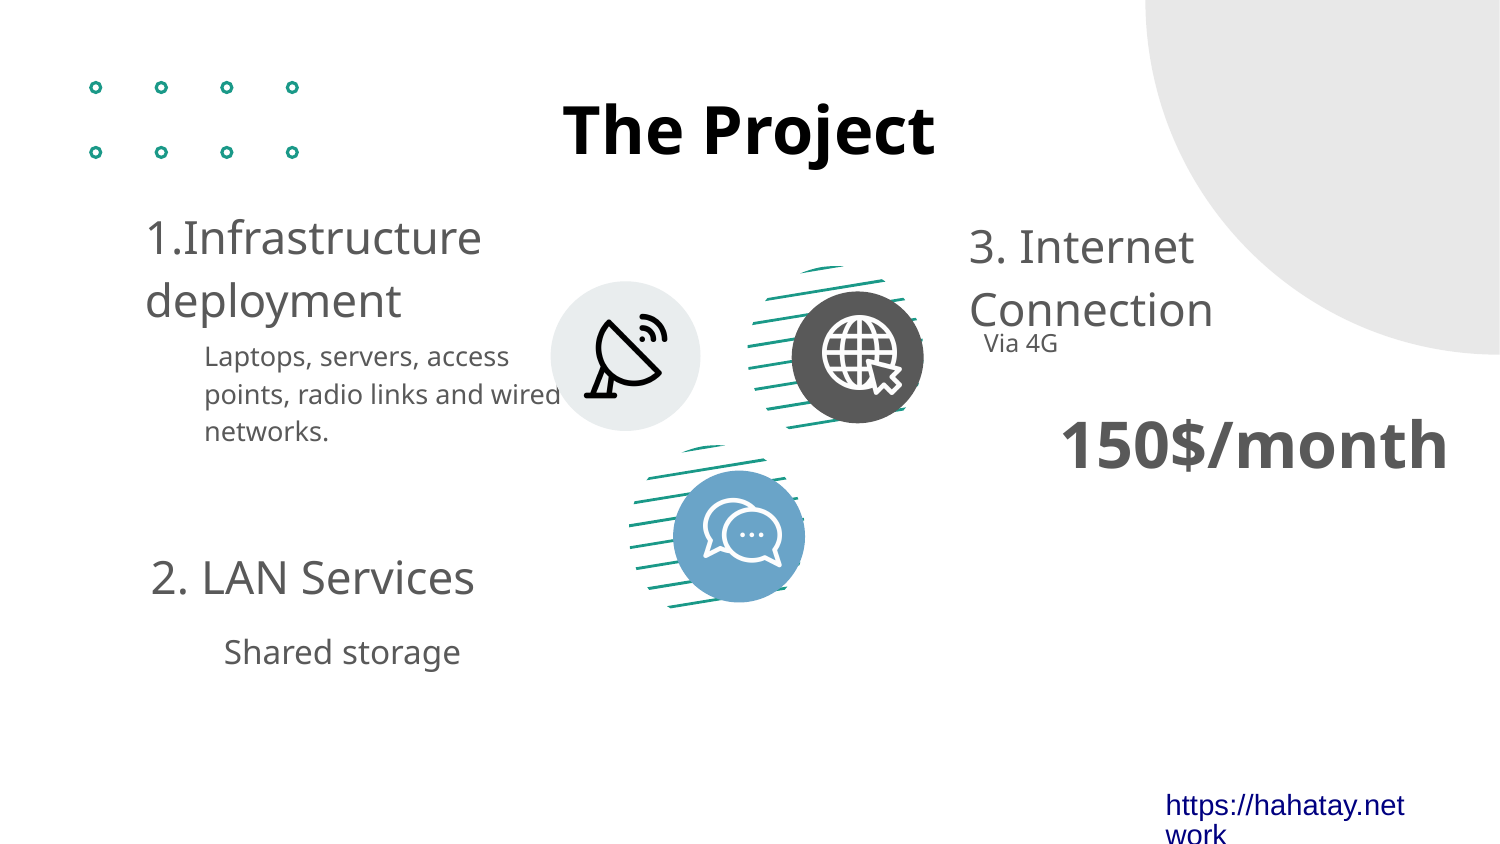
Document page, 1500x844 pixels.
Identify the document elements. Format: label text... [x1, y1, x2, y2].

text_box [800, 266, 844, 274]
text_box [747, 291, 924, 430]
text_box [765, 279, 886, 302]
text_box [628, 470, 806, 609]
text_box [681, 445, 726, 453]
picture [581, 311, 670, 401]
subtitle 1.Infrastructure deployment [54, 191, 514, 335]
subtitle Laptops, servers, access points, radio links and wired networks. [189, 319, 582, 452]
subtitle 3. Internet Connection [953, 246, 1468, 299]
picture [703, 493, 782, 572]
subtitle 2. LAN Services [135, 545, 601, 599]
subtitle Shared storage [208, 610, 573, 689]
subtitle Via 4G [968, 307, 1361, 464]
text_box [550, 281, 701, 431]
picture [822, 315, 902, 395]
text_box [646, 458, 767, 481]
text_box 150$/month [1044, 389, 1484, 484]
title The Project [116, 72, 1383, 167]
